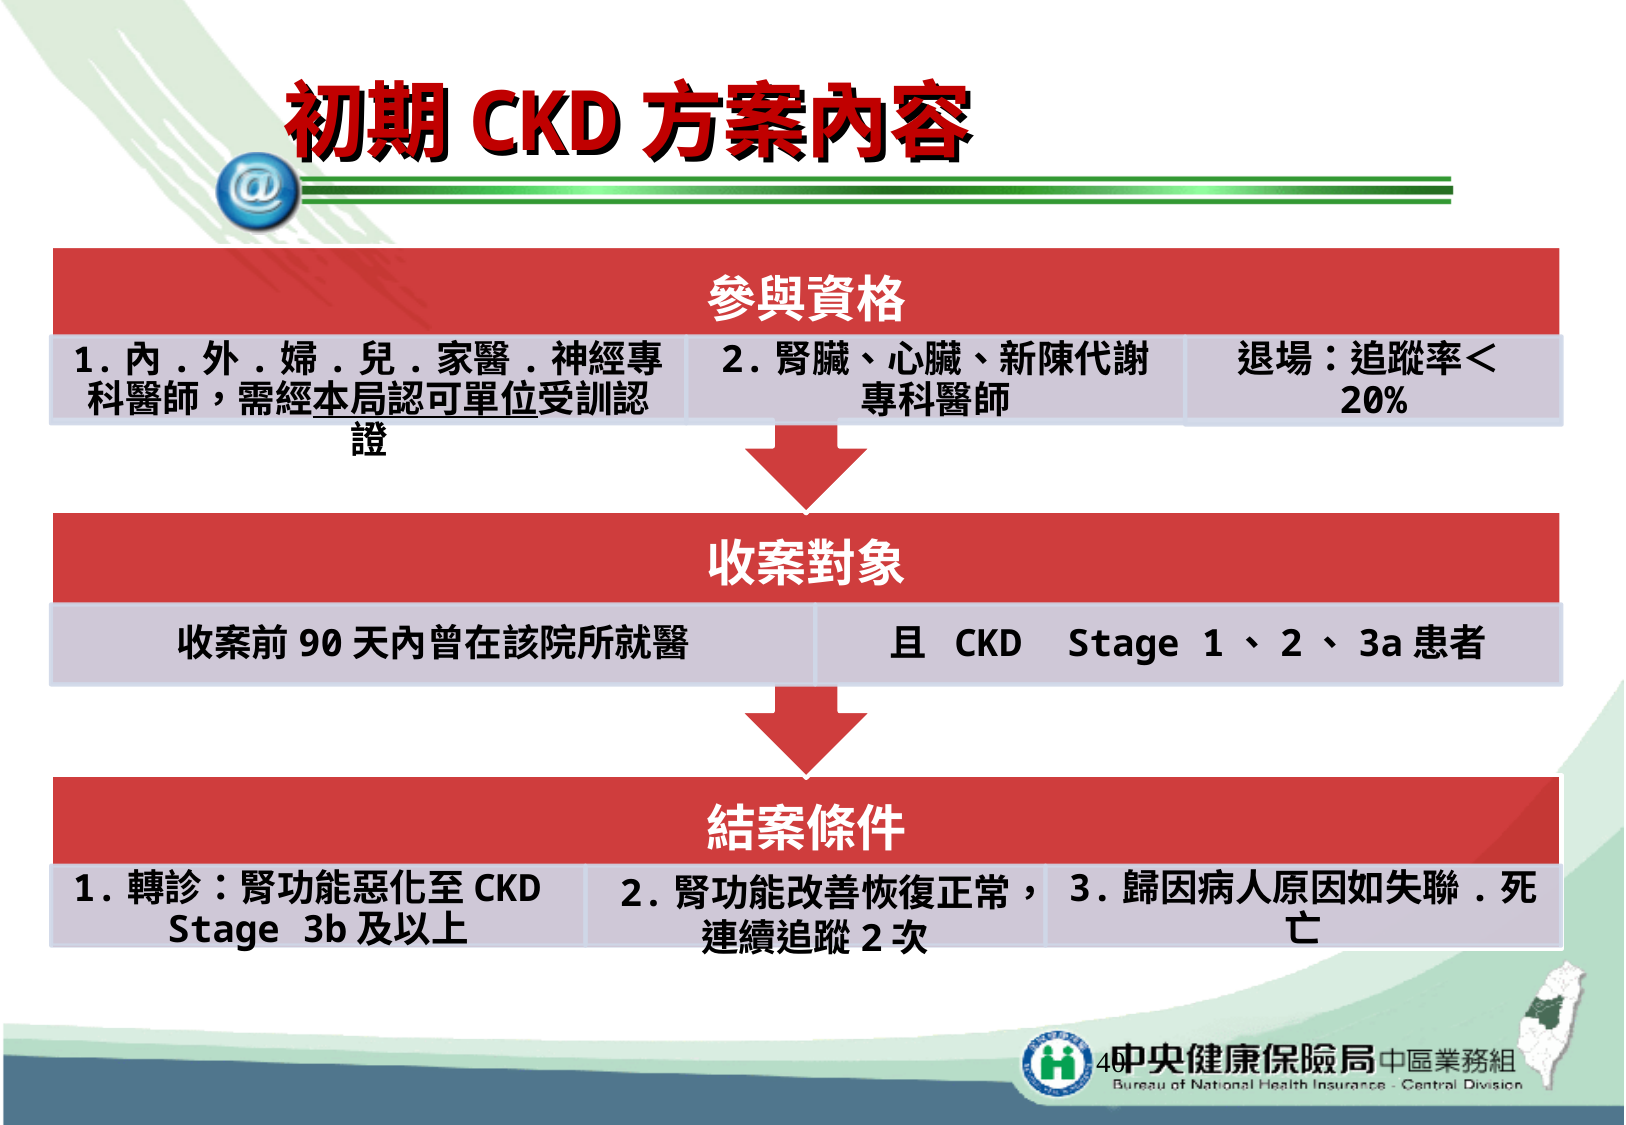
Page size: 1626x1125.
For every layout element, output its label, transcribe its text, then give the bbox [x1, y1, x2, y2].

text_box 收案前90天內曾在該院所就醫 [50, 604, 815, 685]
text_box 收案對象 [50, 510, 1562, 604]
text_box 2.腎臟、心臟、新陳代謝專科醫師 [686, 336, 1185, 424]
text_box 3.歸因病人原因如失聯.死亡 [1045, 865, 1562, 946]
text_box 結案條件 [251, 946, 706, 950]
text_box 且 CKD Stage 1、2、3a患者 [815, 604, 1562, 685]
text_box 1.轉診：腎功能惡化至CKD Stage 3b及以上 [51, 865, 585, 946]
text_box 退場：追蹤率＜20% [1185, 336, 1562, 425]
title [162, 10, 1562, 198]
text_box 結案條件 [881, 946, 907, 950]
text_box 結案條件 [787, 946, 815, 950]
text_box 參與資格 [739, 424, 873, 514]
text_box 結案條件 [50, 775, 1562, 950]
text_box 結案條件 [711, 946, 740, 950]
text_box 參與資格 [50, 246, 1562, 336]
text_box [1081, 1023, 1596, 1099]
text_box 收案對象 [739, 685, 873, 778]
text_box 1.內.外.婦.兒.家醫.神經專科醫師，需經本局認可單位受訓認證 [50, 336, 686, 424]
text_box 結案條件 [922, 946, 1562, 950]
text_box 初期CKD方案內容 [267, 58, 1165, 176]
text_box 2.腎功能改善恢復正常，連續追蹤2次 [585, 865, 1045, 946]
